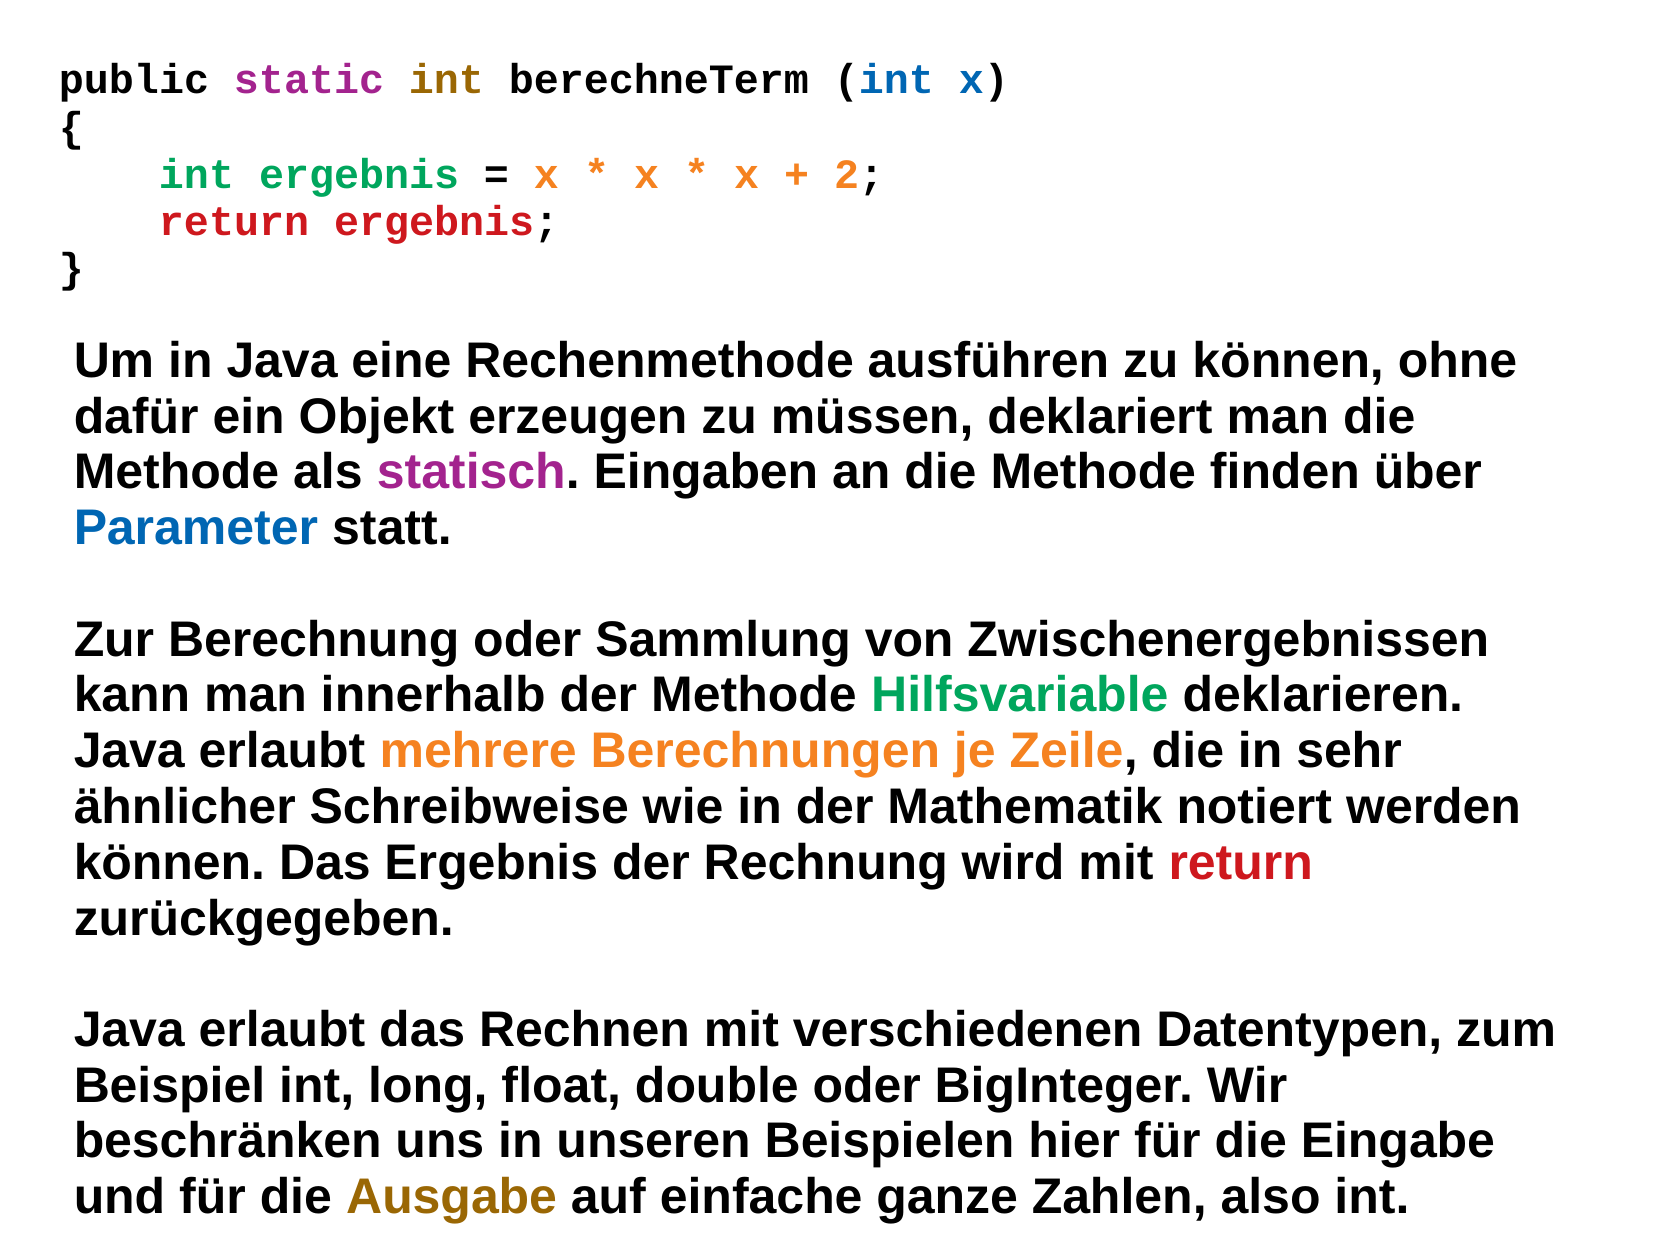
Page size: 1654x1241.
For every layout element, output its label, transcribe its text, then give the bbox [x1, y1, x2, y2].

text_box Um in Java eine Rechenmethode ausführen zu können, ohne dafür ein Objekt erzeugen zu müssen, deklariert man die Methode als statisch. Eingaben an die Methode finden über Parameter statt. Zur Berechnung oder Sammlung von Zwischenergebnissen kann man innerhalb der Methode Hilfsvariable deklarieren. Java erlaubt mehrere Berechnungen je Zeile, die in sehr ähnlicher Schreibweise wie in der Mathematik notiert werden können. Das Ergebnis der Rechnung wird mit return zurückgegeben. Java erlaubt das Rechnen mit verschiedenen Datentypen, zum Beispiel int, long, float, double oder BigInteger. Wir beschränken uns in unseren Beispielen hier für die Eingabe und für die Ausgabe auf einfache ganze Zahlen, also int. [59, 324, 1595, 1232]
title public static int berechneTerm (int x) { int ergebnis = x * x * x + 2; return ergebnis; } [59, 59, 1595, 296]
